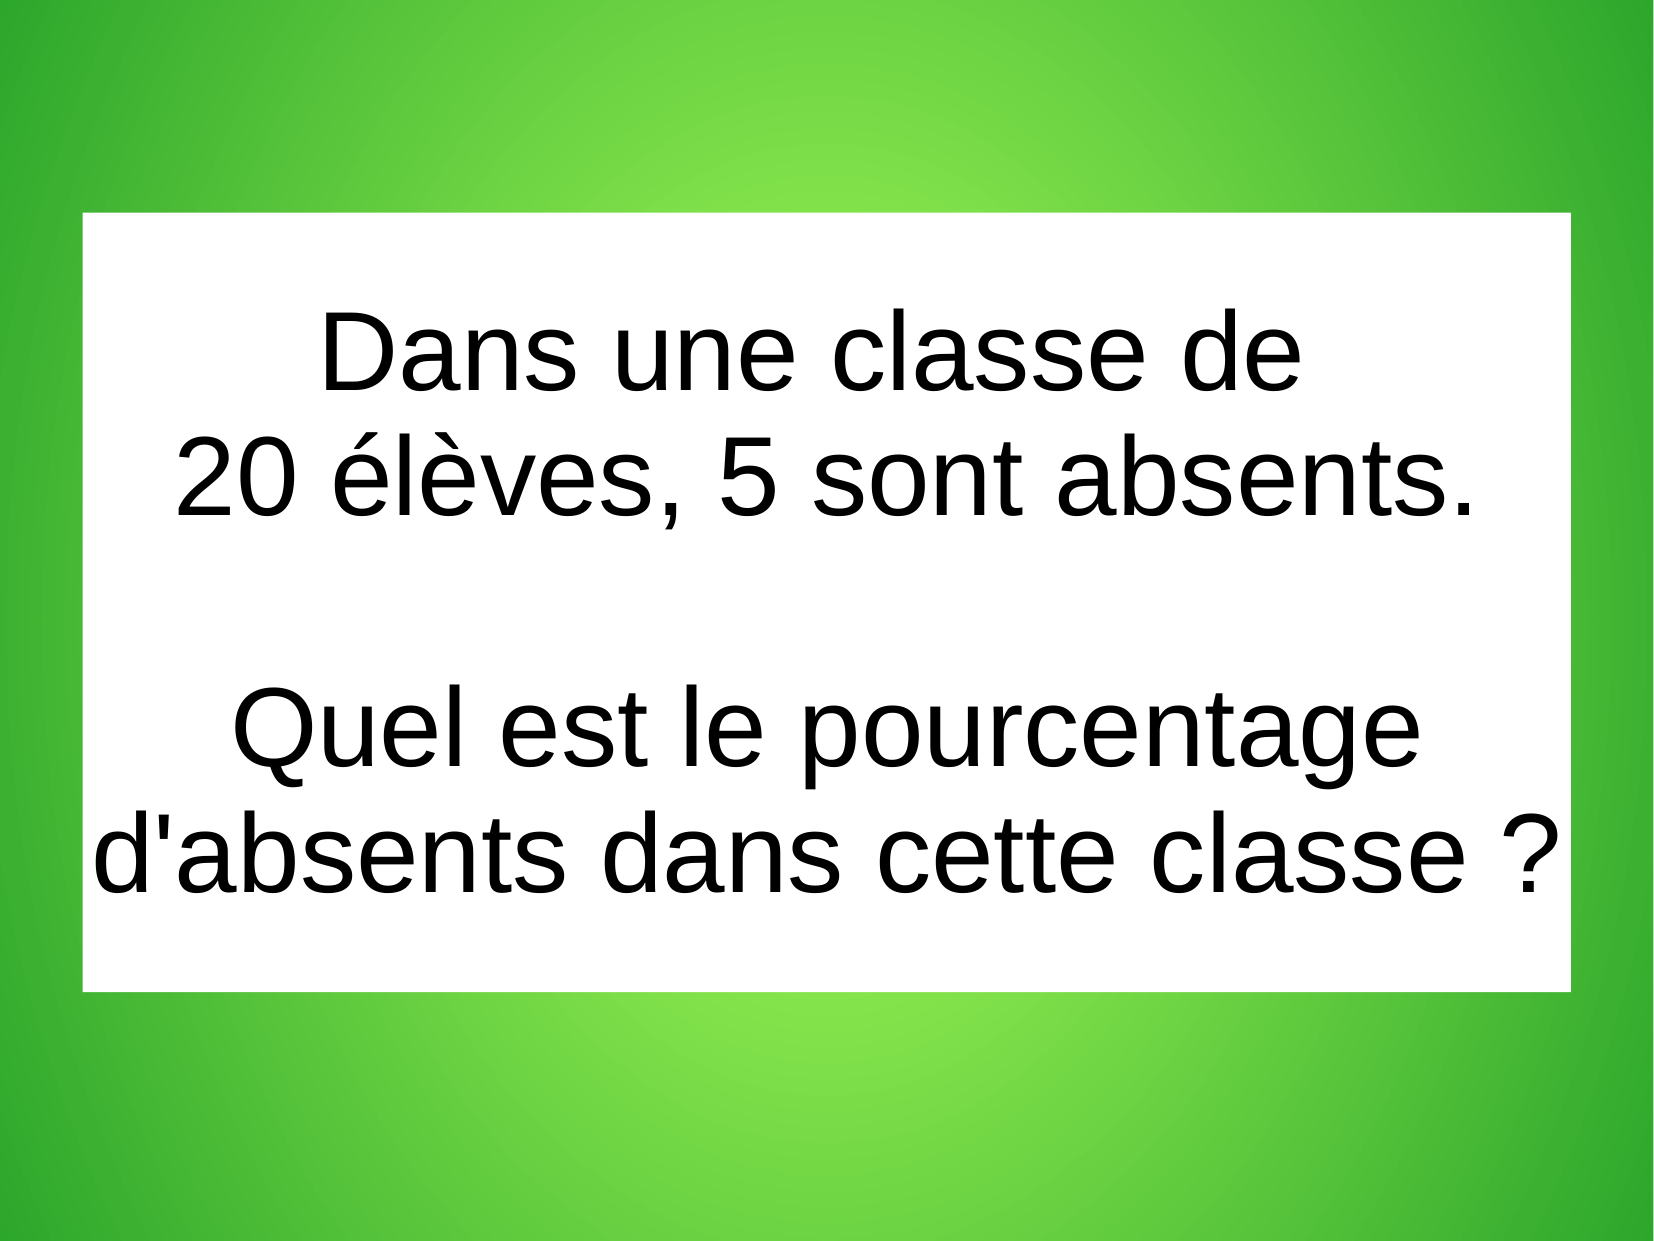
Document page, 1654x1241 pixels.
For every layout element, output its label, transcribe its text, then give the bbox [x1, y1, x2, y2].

picture [0, 0, 1654, 1241]
subtitle Dans une classe de 20 élèves, 5 sont absents. Quel est le pourcentage d'absents dans cette classe ? [82, 212, 1571, 993]
